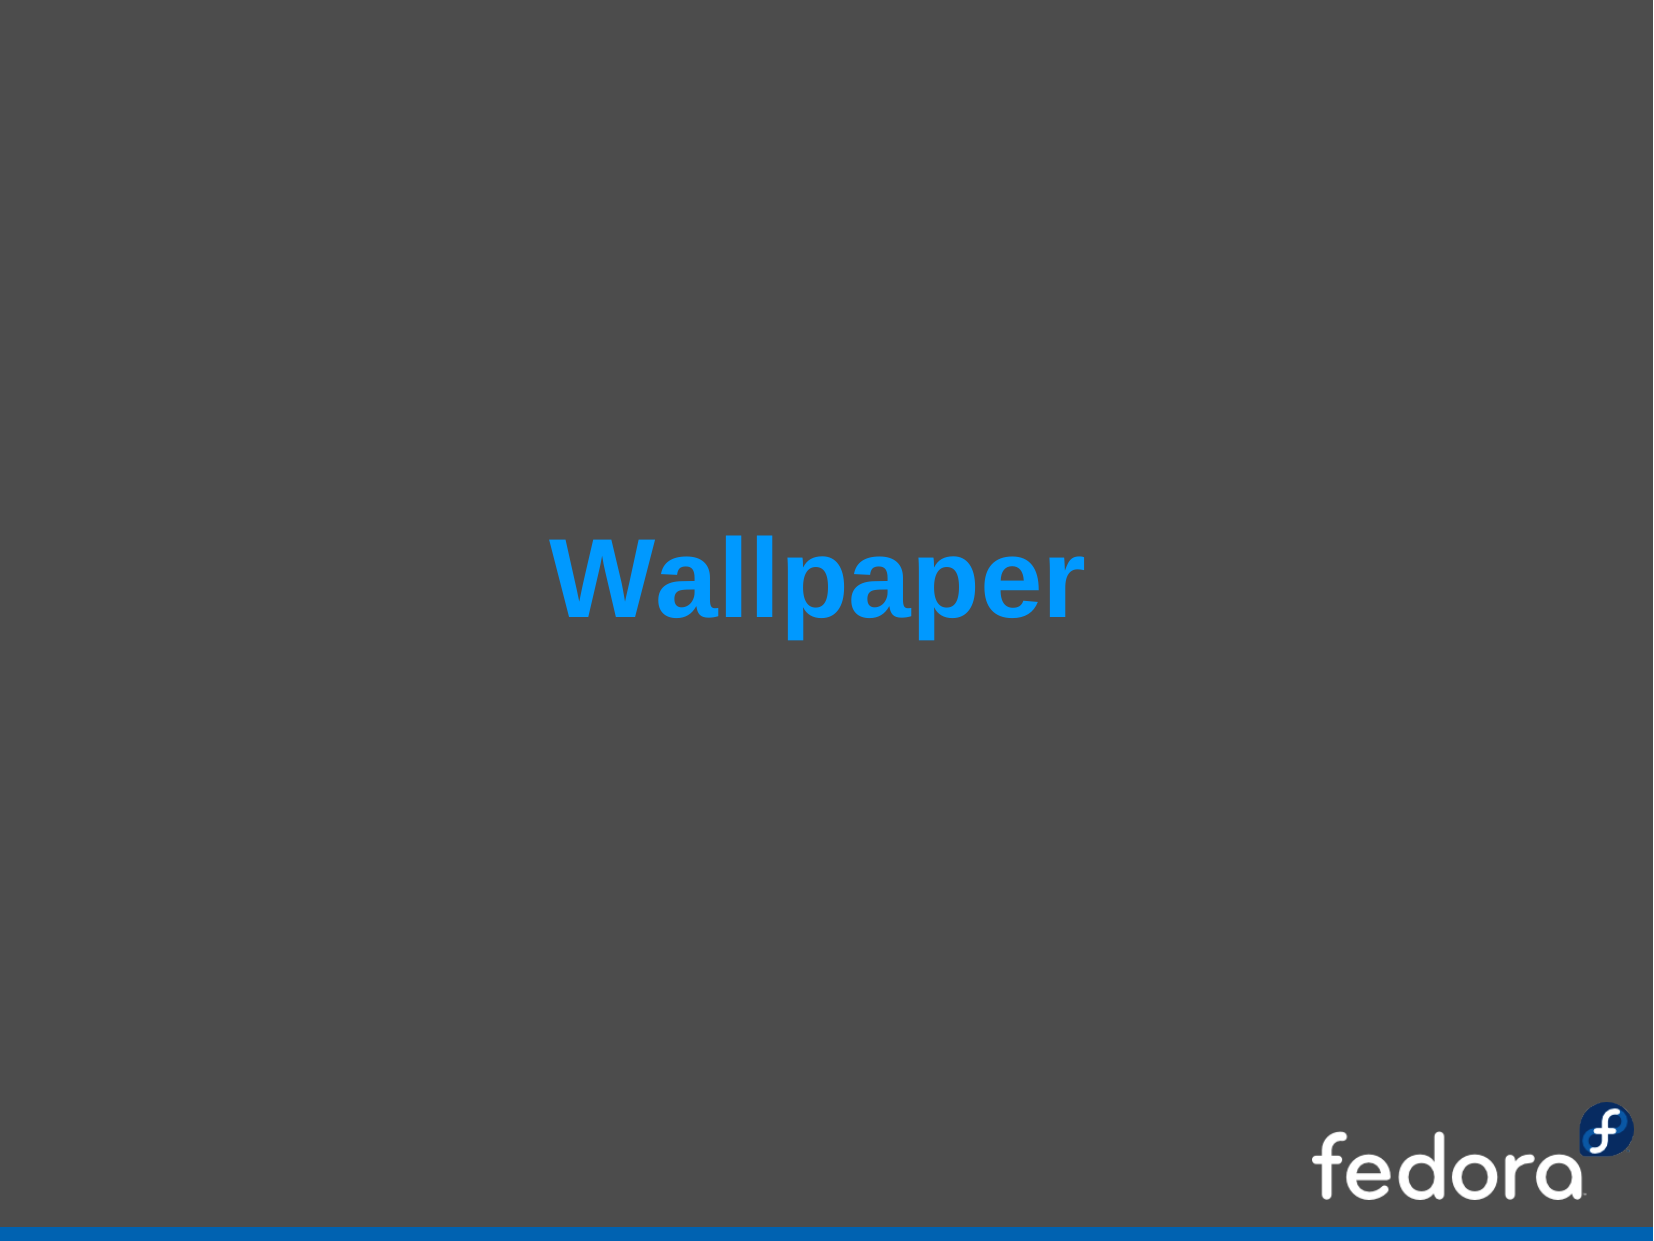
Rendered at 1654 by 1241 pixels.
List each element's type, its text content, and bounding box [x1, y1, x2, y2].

picture [1312, 1102, 1634, 1200]
title Wallpaper [112, 82, 1524, 1075]
